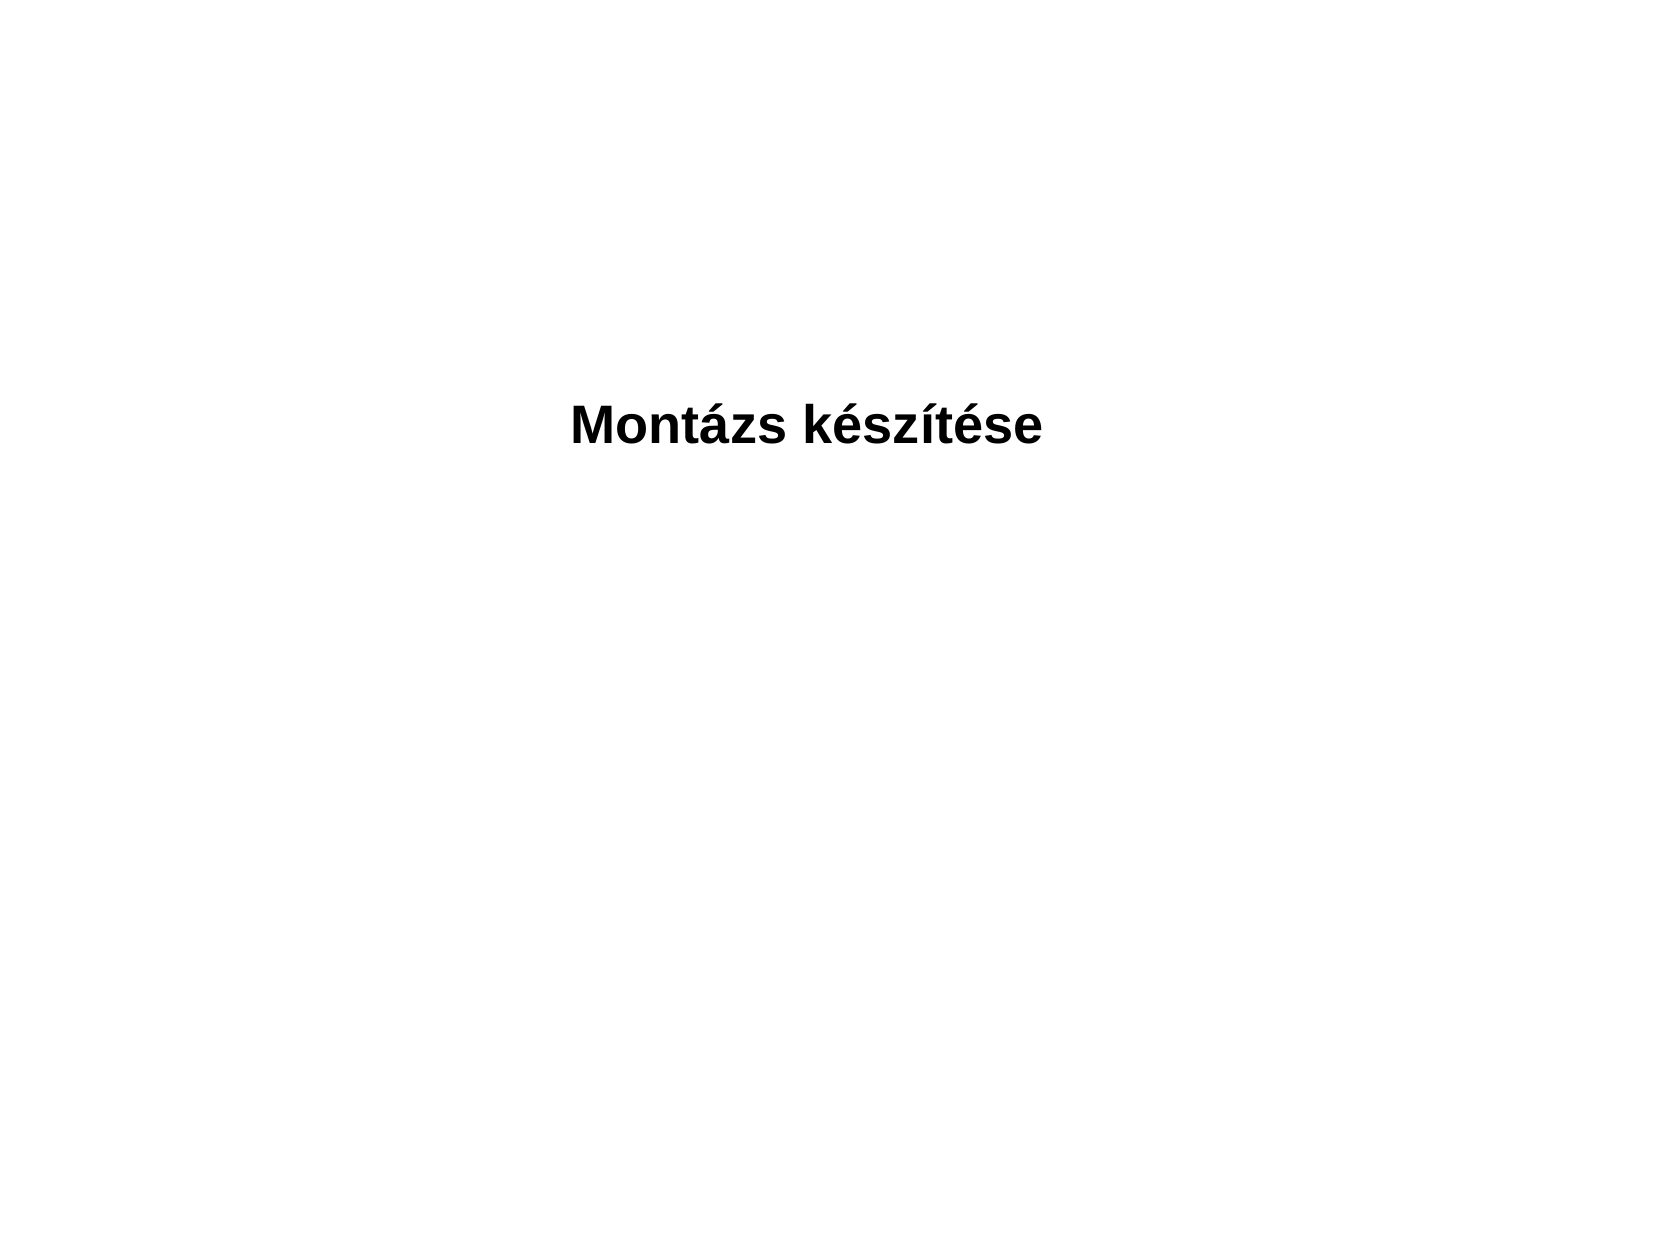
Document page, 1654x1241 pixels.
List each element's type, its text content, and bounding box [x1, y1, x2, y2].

text_box Montázs készítése [555, 387, 1060, 465]
